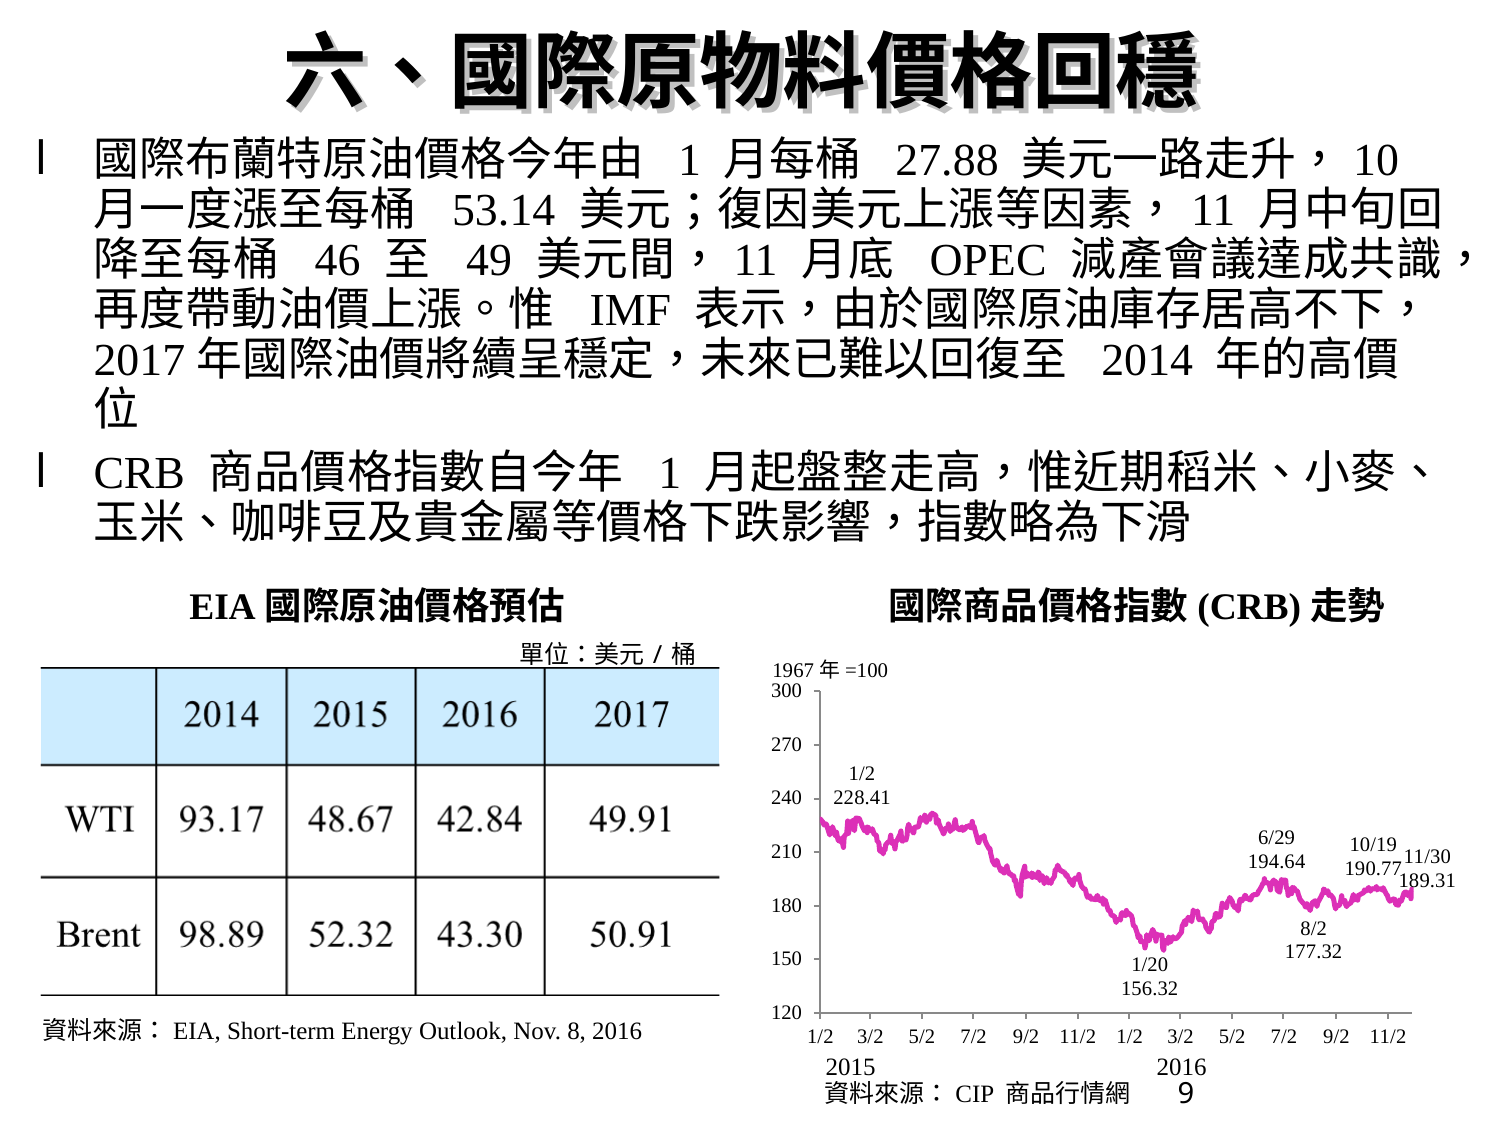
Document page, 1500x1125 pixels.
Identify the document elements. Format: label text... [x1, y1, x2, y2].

text_box 2015 2016 [810, 1052, 1382, 1089]
text_box 六、國際原物料價格回穩 [0, 10, 1483, 142]
text_box 國際商品價格指數(CRB)走勢 [868, 574, 1406, 657]
text_box 資料來源：CIP 商品行情網 [809, 1066, 1182, 1115]
text_box 1967年=100 [757, 649, 910, 689]
picture [767, 657, 1471, 1052]
text_box 資料來源：EIA, Short-term Energy Outlook, Nov. 8, 2016 [27, 1003, 686, 1053]
text_box 國際布蘭特原油價格今年由 1 月每桶 27.88 美元一路走升，10 月一度漲至每桶 53.14 美元；復因美元上漲等因素，11 月中旬回降至每桶 46 至 49 美元間，11 月底 OPEC 減產會議達成共識，再度帶動油價上漲。惟 IMF 表示，由於國際原油庫存居高不下，2017年國際油價將續呈穩定，未來已難以回復至 2014 年的高價位 CRB 商品價格指數自今年 1 月起盤整走高，惟近期稻米、小麥、玉米、咖啡豆及貴金屬等價格下跌影響，指數略為下滑 [20, 127, 1458, 555]
text_box 單位：美元/桶 [504, 631, 740, 677]
text_box EIA國際原油價格預估 [120, 574, 634, 635]
picture [40, 667, 721, 996]
